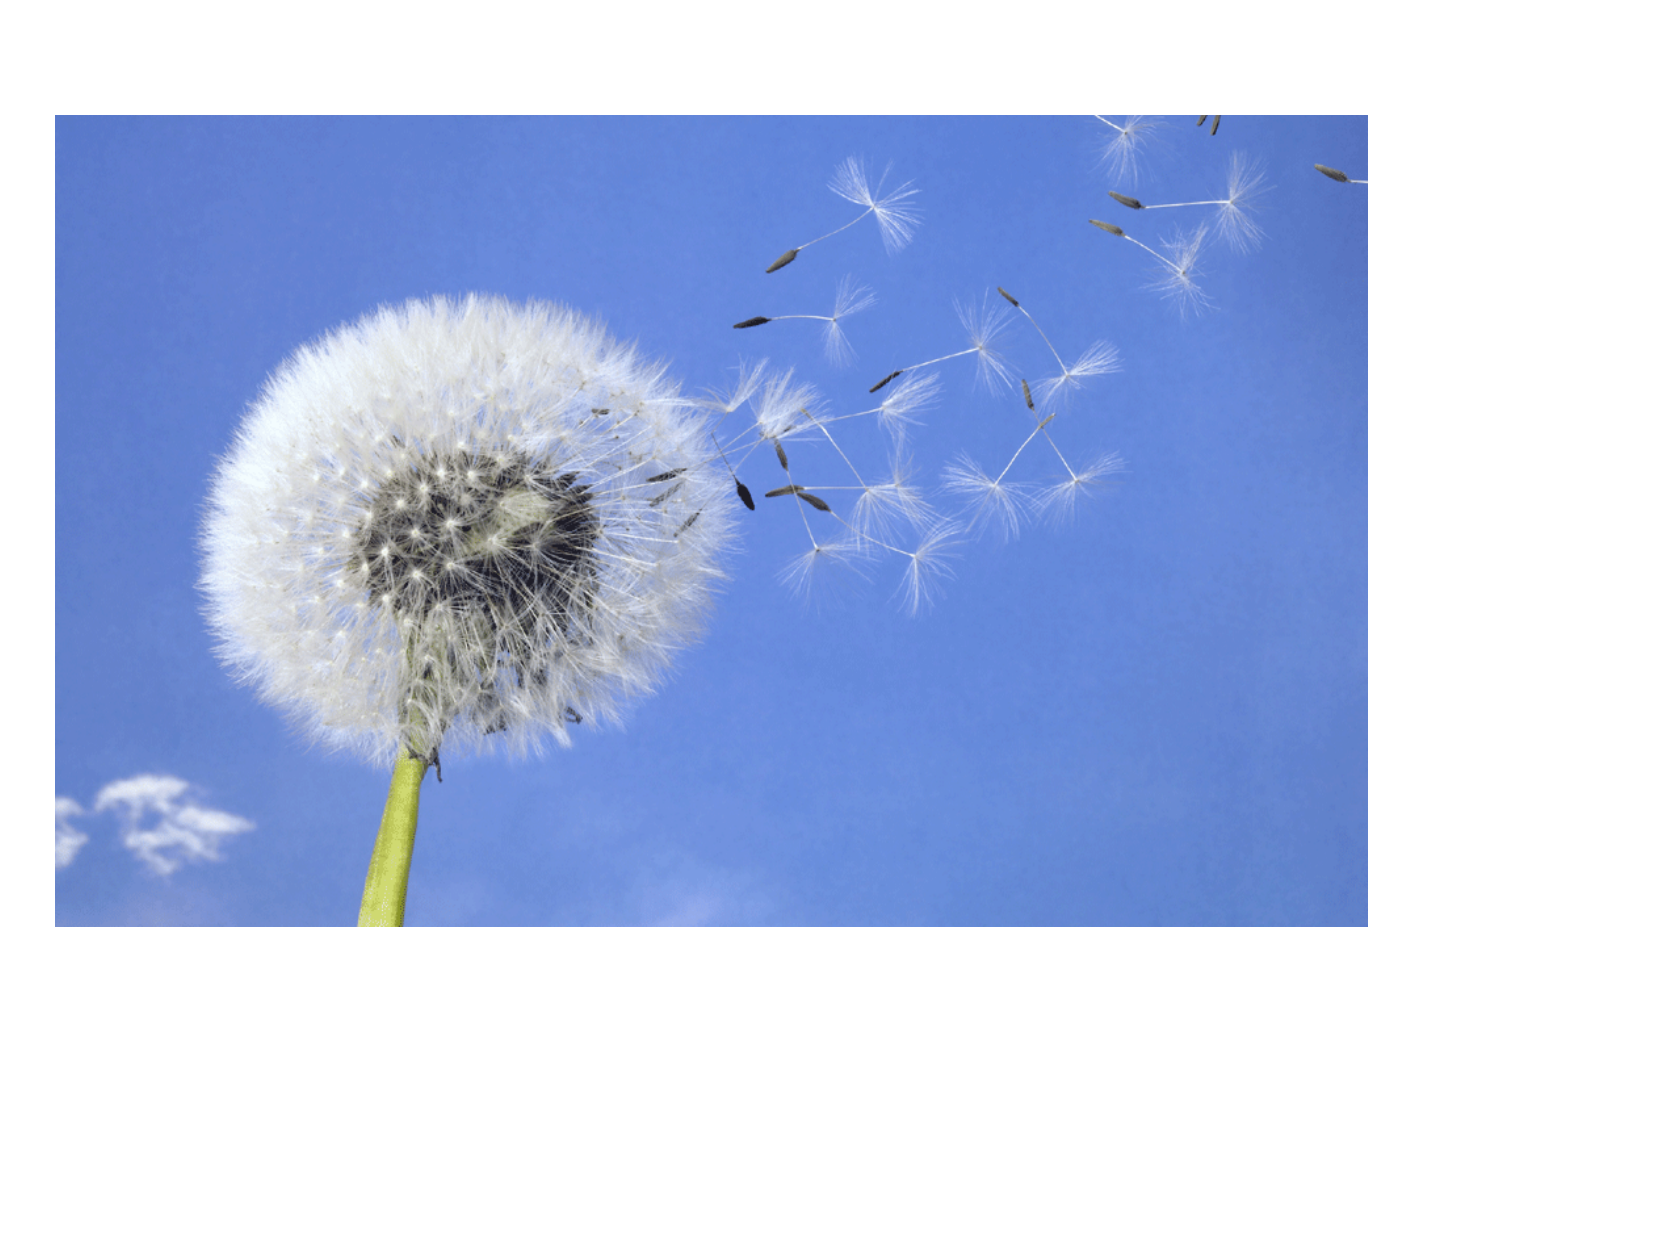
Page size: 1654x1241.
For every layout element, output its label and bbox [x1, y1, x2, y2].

picture [55, 115, 1368, 927]
